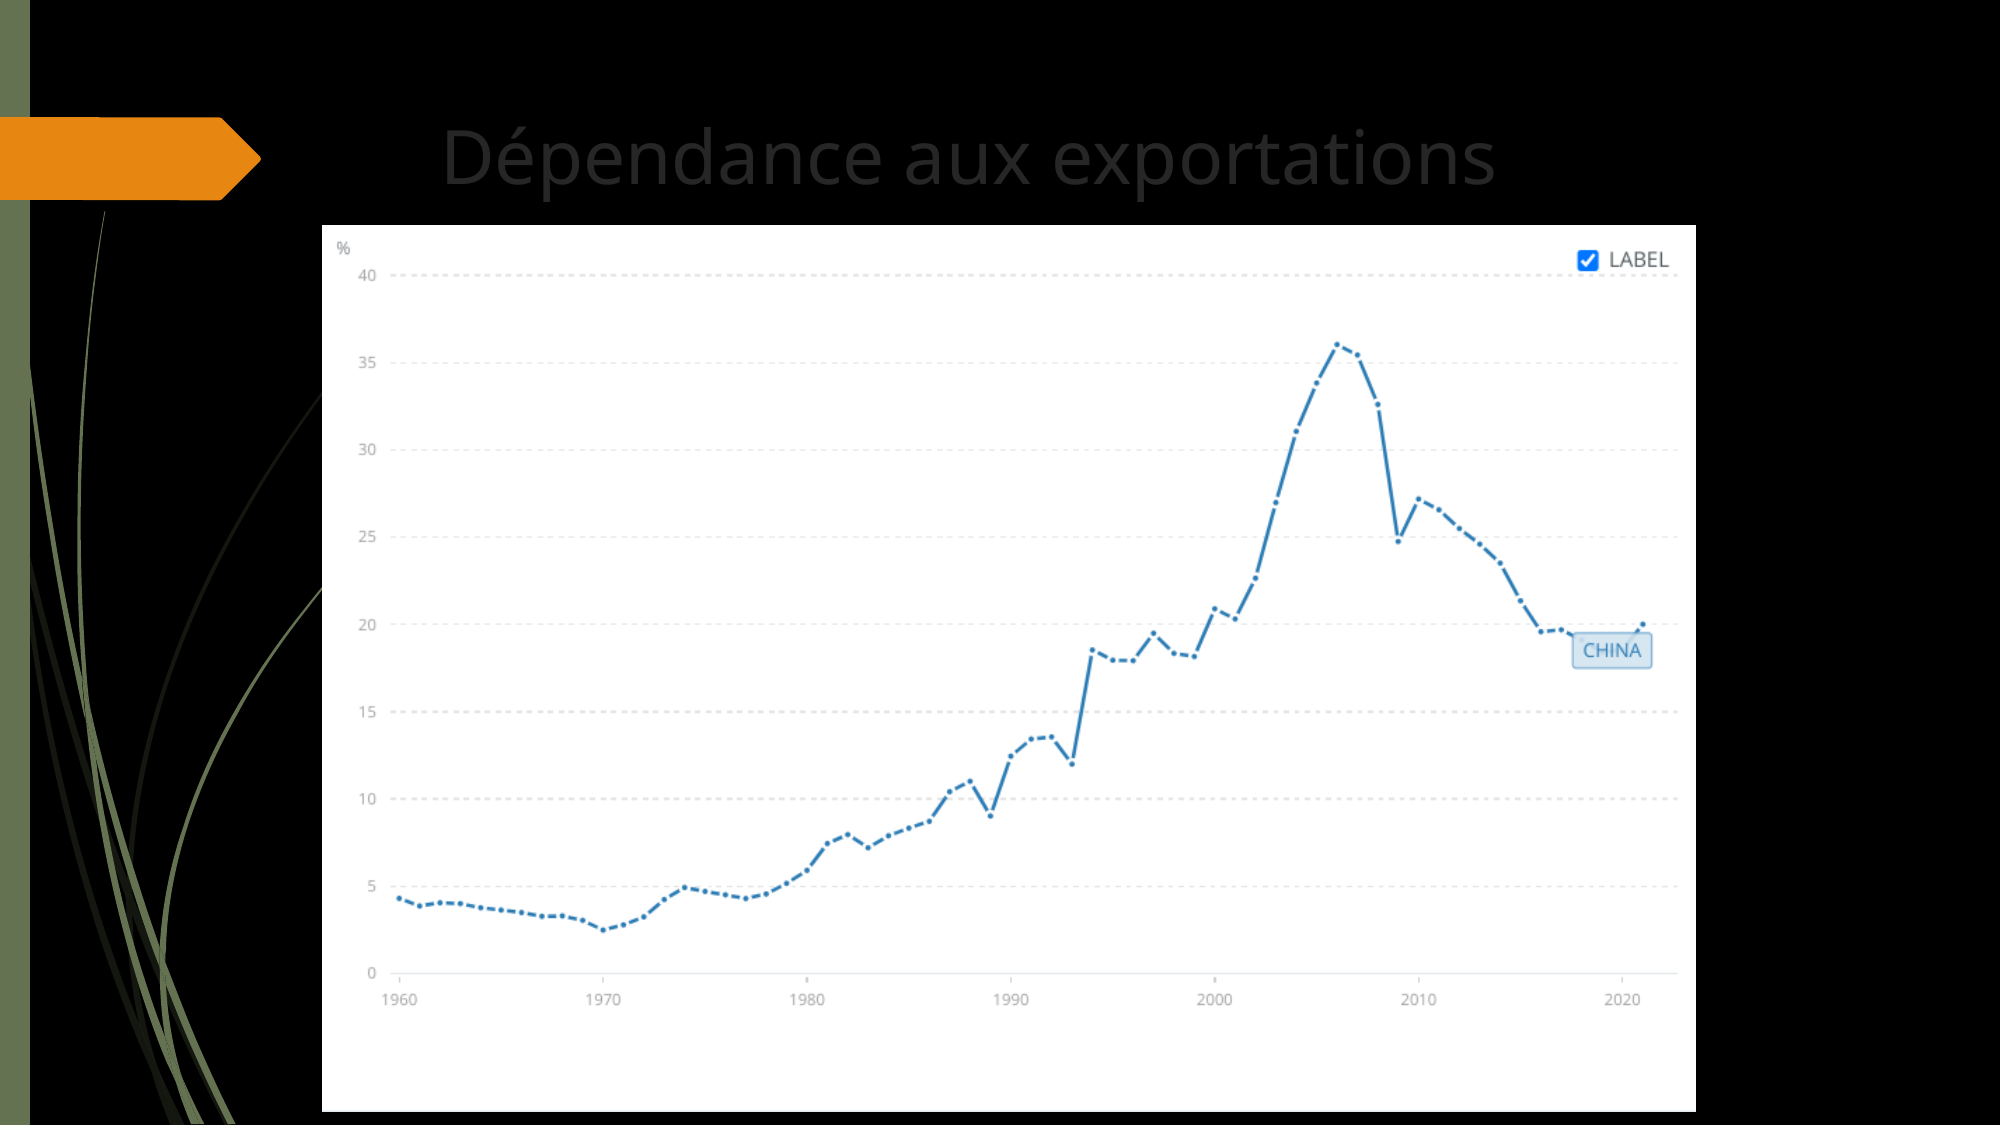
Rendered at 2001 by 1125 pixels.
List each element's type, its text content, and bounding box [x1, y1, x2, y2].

title Dépendance aux exportations [425, 102, 1888, 313]
picture [322, 225, 1696, 1112]
